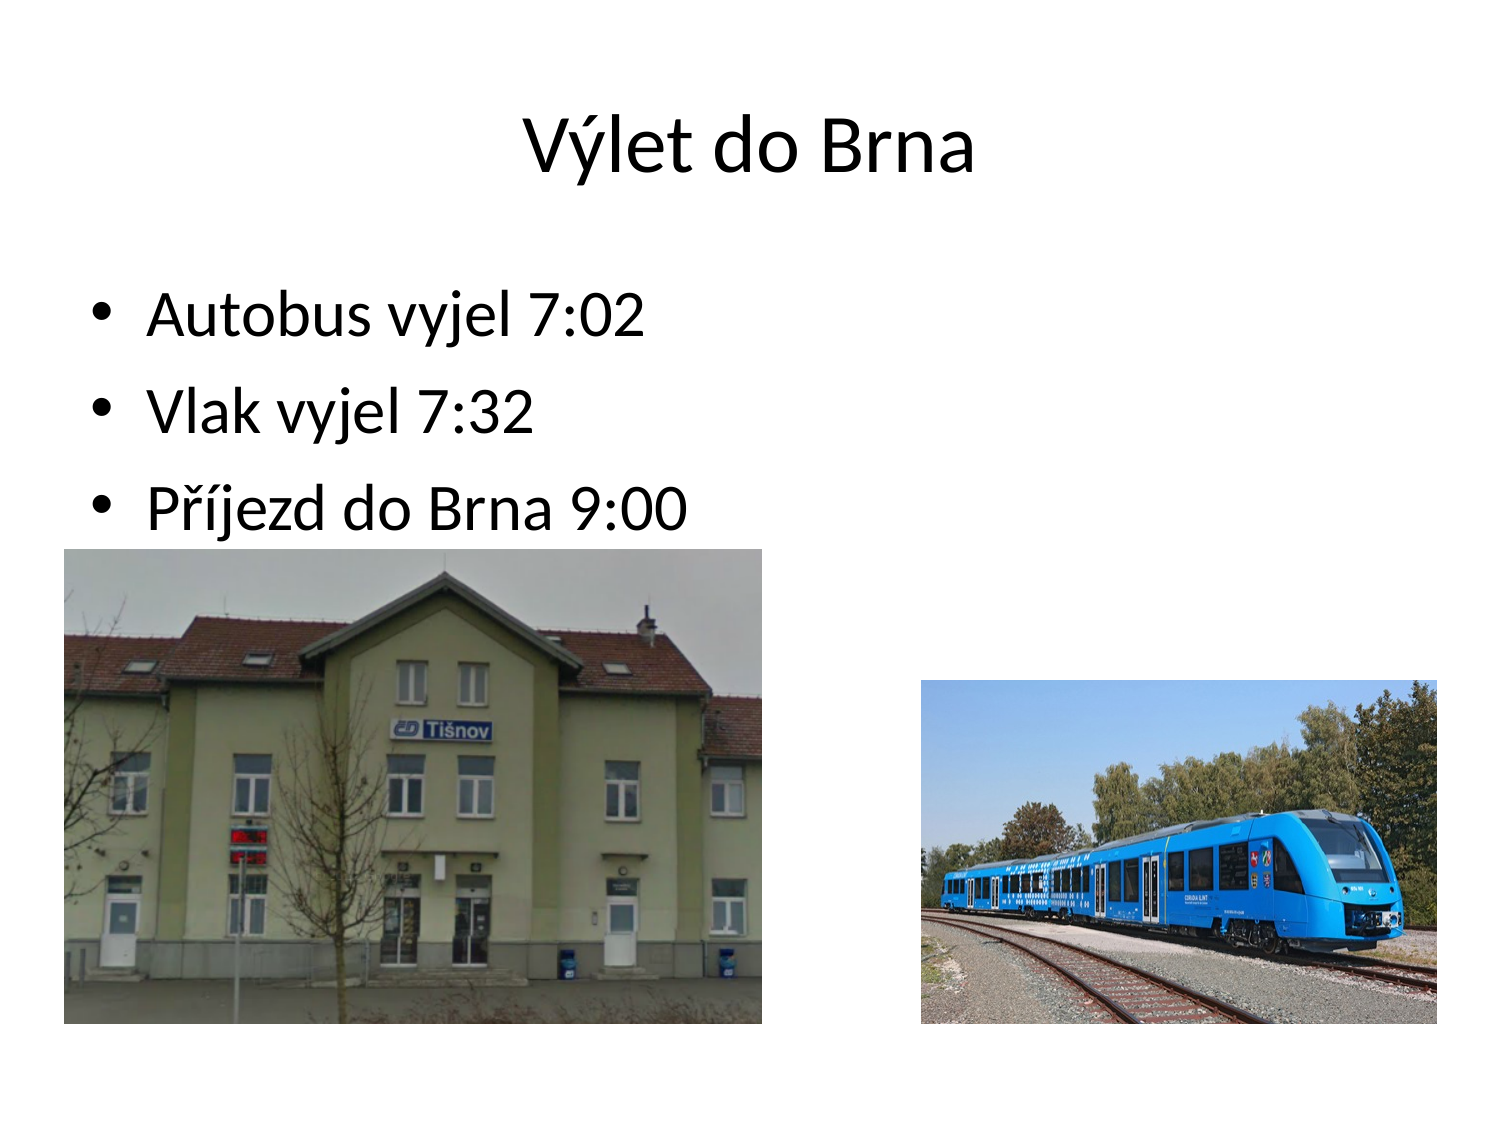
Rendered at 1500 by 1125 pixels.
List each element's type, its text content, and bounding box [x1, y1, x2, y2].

list Autobus vyjel 7:02 Vlak vyjel 7:32 Příjezd do Brna 9:00 [75, 262, 1426, 1005]
picture [921, 680, 1437, 1024]
title Výlet do Brna [75, 45, 1426, 233]
picture [64, 549, 762, 1024]
